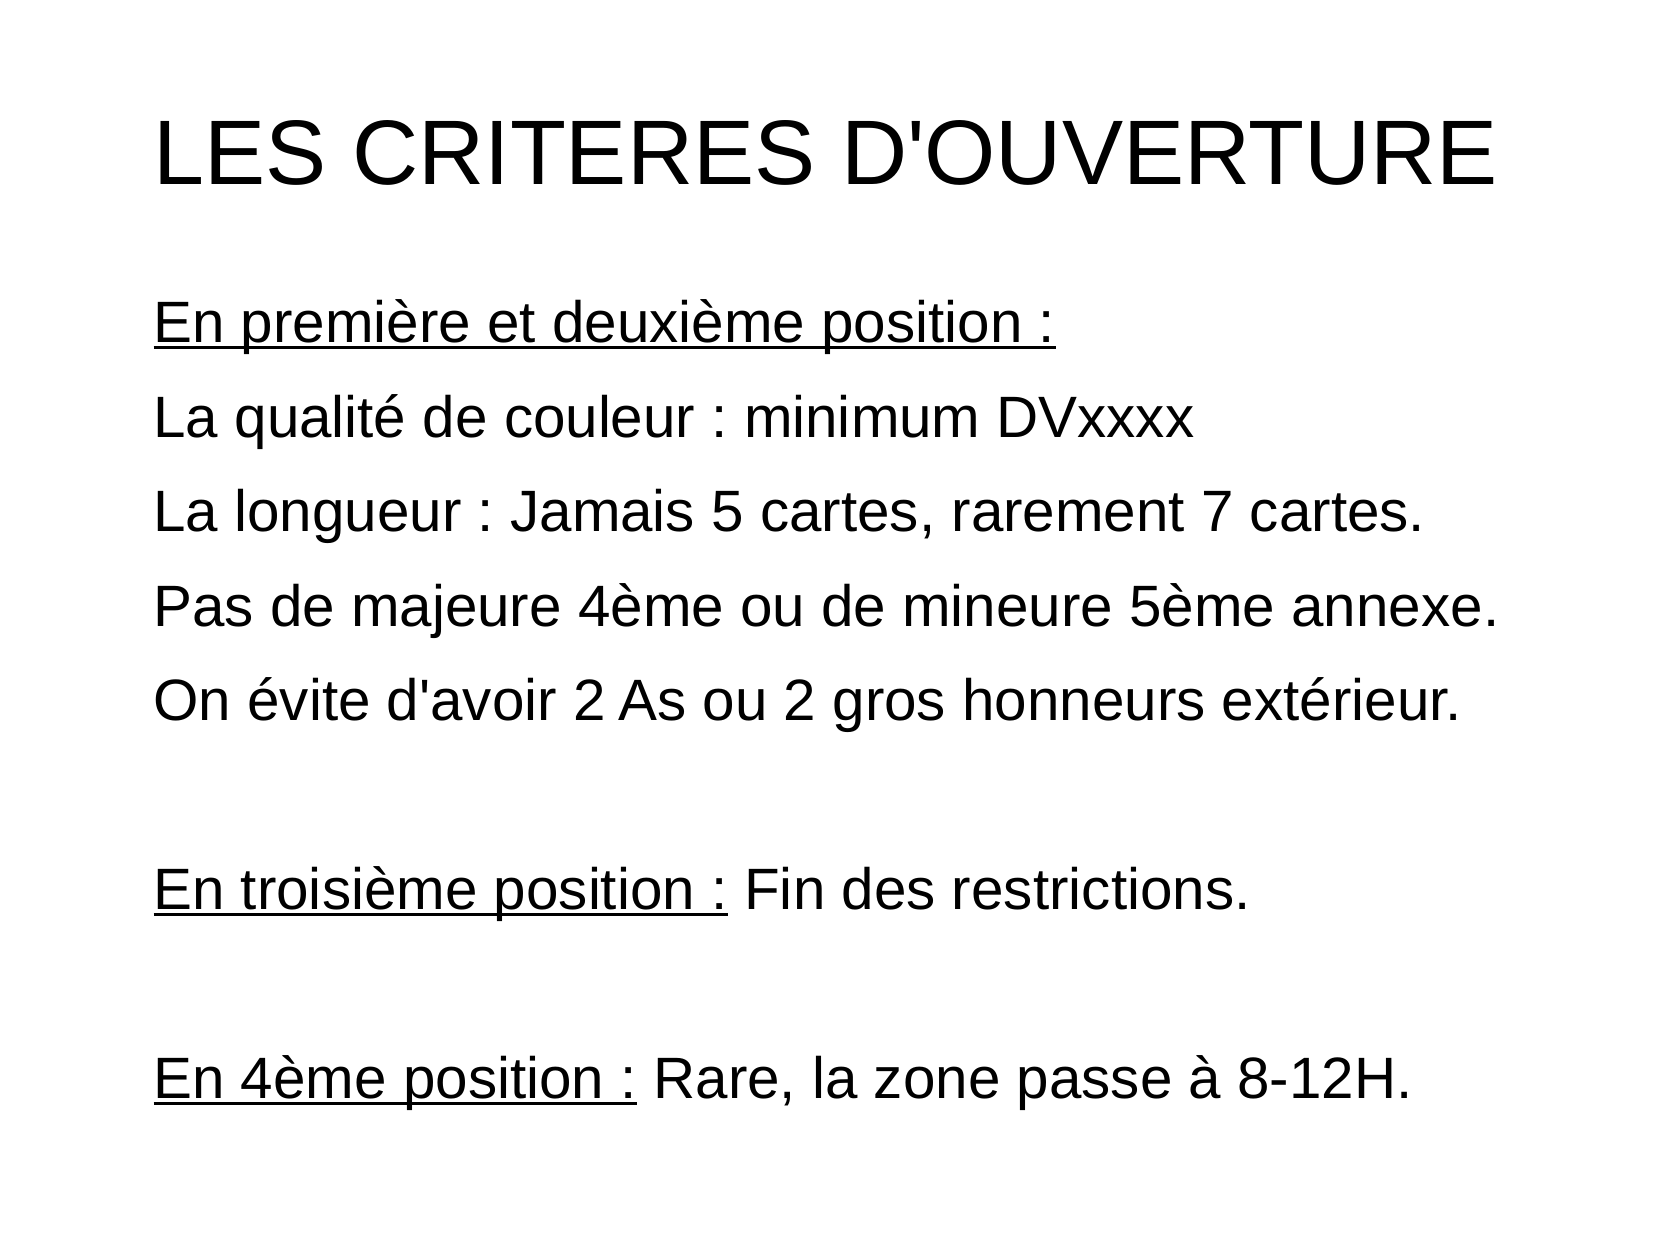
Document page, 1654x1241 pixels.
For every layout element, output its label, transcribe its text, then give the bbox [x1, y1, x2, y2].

list En première et deuxième position : La qualité de couleur : minimum DVxxxx La longueur : Jamais 5 cartes, rarement 7 cartes. Pas de majeure 4ème ou de mineure 5ème annexe. On évite d'avoir 2 As ou 2 gros honneurs extérieur. En troisième position : Fin des restrictions. En 4ème position : Rare, la zone passe à 8-12H. [82, 290, 1571, 1213]
title LES CRITERES D'OUVERTURE [82, 49, 1571, 257]
